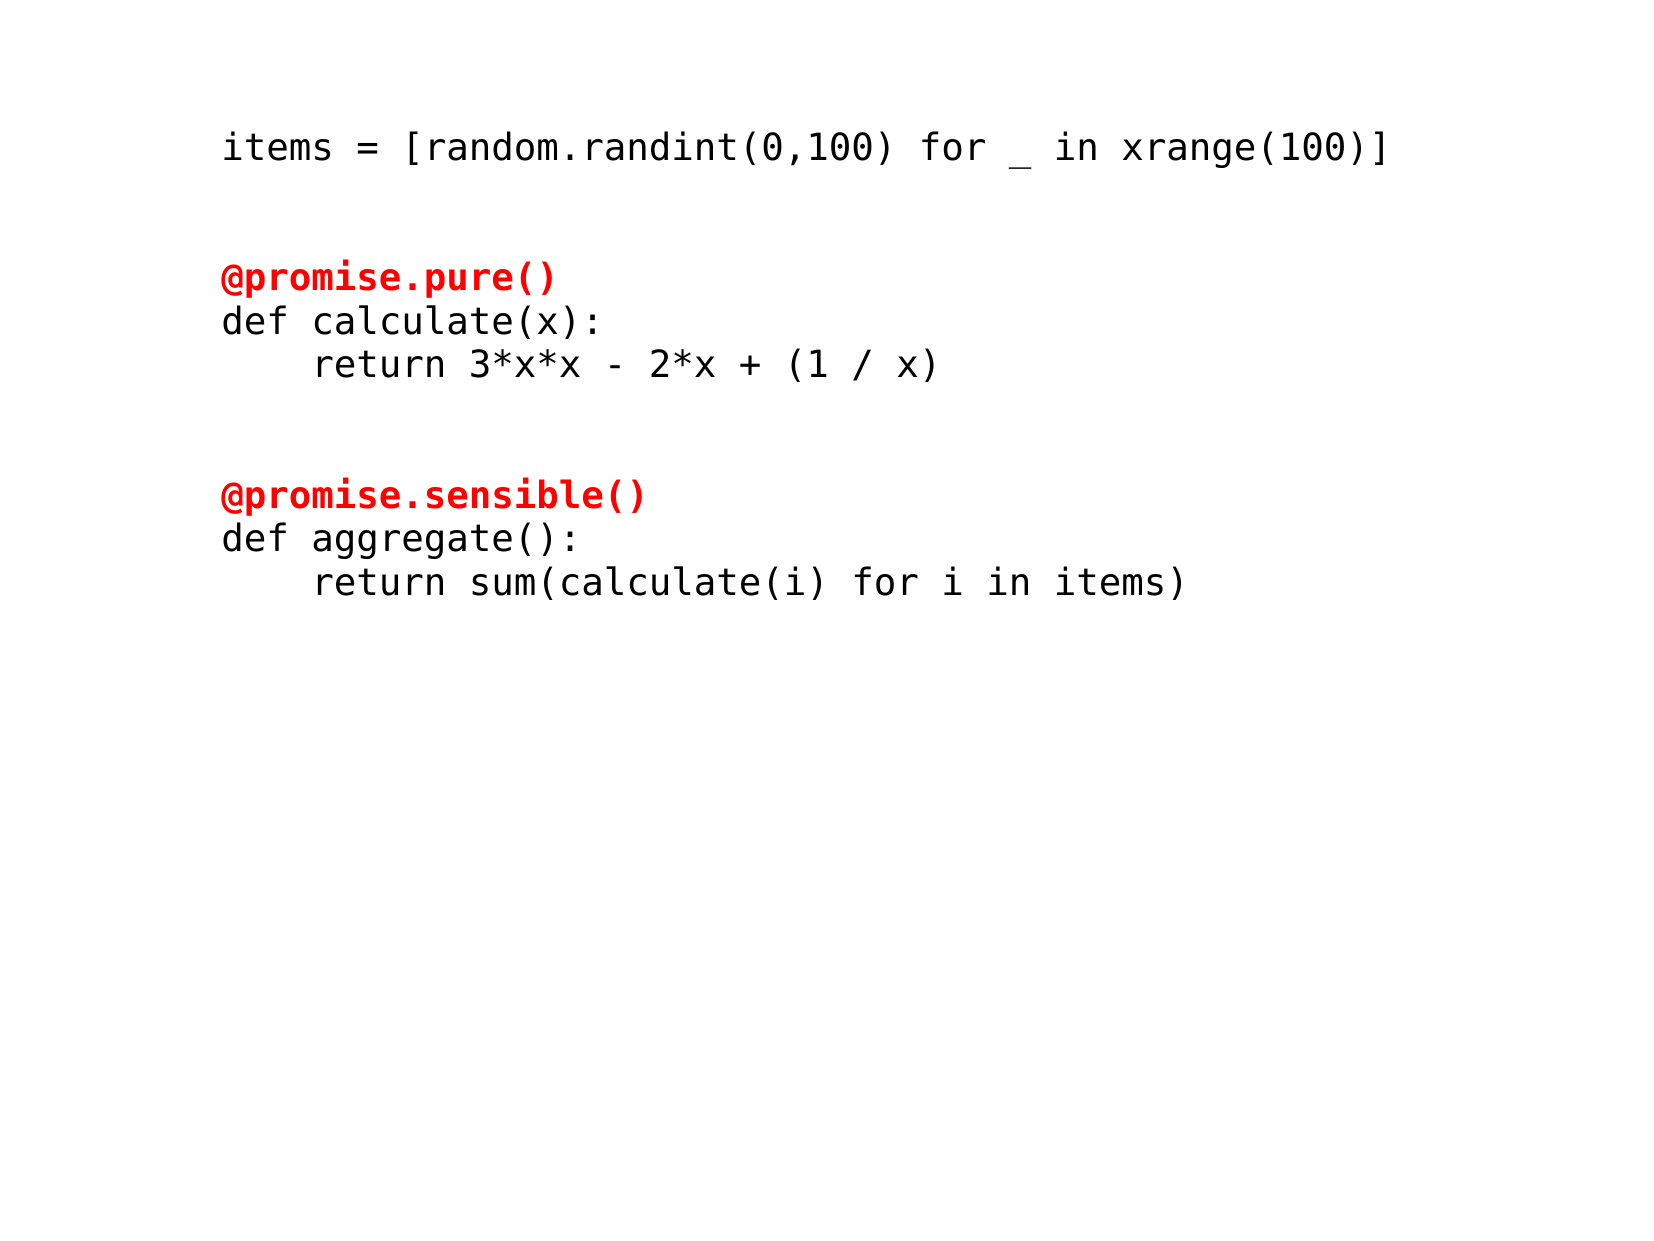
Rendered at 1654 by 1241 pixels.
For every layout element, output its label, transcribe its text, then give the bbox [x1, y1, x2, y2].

text_box items = [random.randint(0,100) for _ in xrange(100)] @promise.pure() def calculate(x): return 3*x*x - 2*x + (1 / x) @promise.sensible() def aggregate(): return sum(calculate(i) for i in items) [206, 118, 1477, 656]
